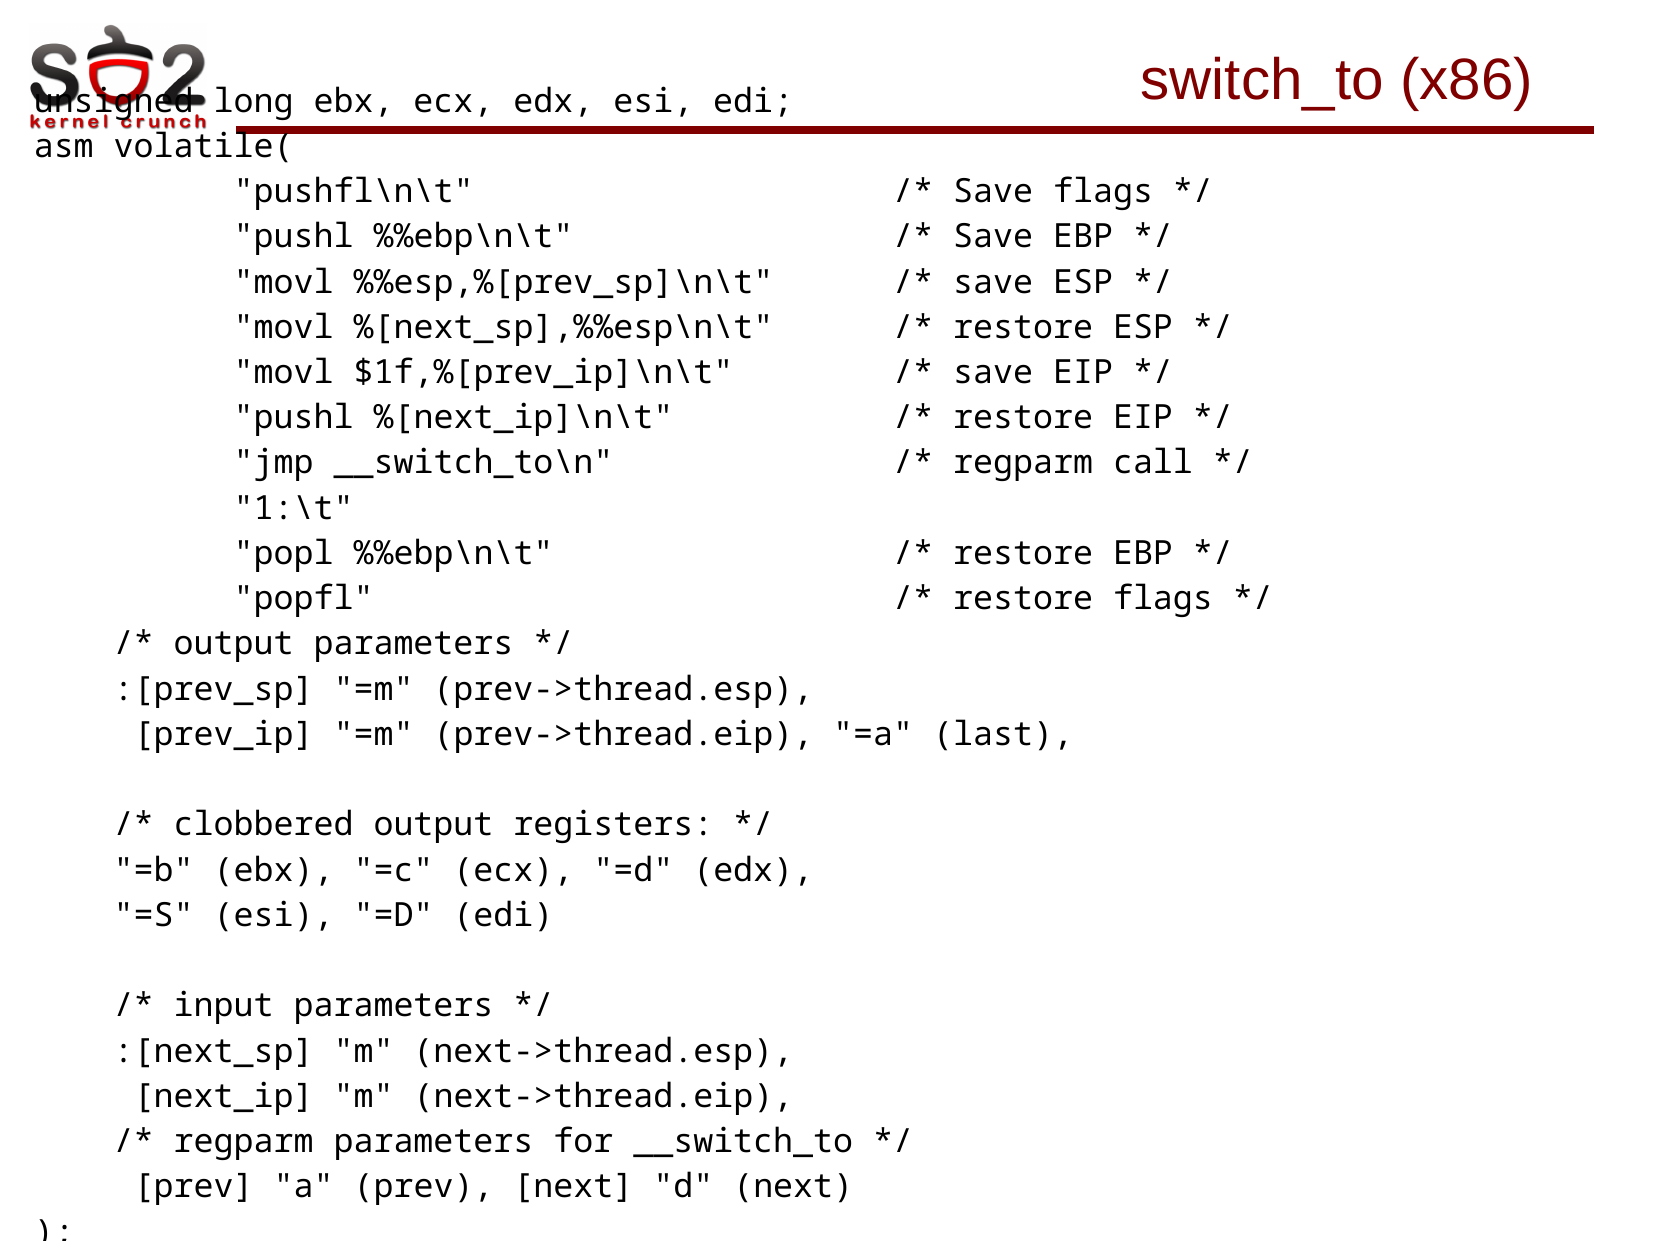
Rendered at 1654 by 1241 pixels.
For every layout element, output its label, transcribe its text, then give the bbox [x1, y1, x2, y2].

list unsigned long ebx, ecx, edx, esi, edi; asm volatile( "pushfl\n\t" /* Save flags */ "pushl %%ebp\n\t" /* Save EBP */ "movl %%esp,%[prev_sp]\n\t" /* save ESP */ "movl %[next_sp],%%esp\n\t" /* restore ESP */ "movl $1f,%[prev_ip]\n\t" /* save EIP */ "pushl %[next_ip]\n\t" /* restore EIP */ "jmp __switch_to\n" /* regparm call */ "1:\t" "popl %%ebp\n\t" /* restore EBP */ "popfl" /* restore flags */ /* output parameters */ :[prev_sp] "=m" (prev->thread.esp), [prev_ip] "=m" (prev->thread.eip), "=a" (last), /* clobbered output registers: */ "=b" (ebx), "=c" (ecx), "=d" (edx), "=S" (esi), "=D" (edi) /* input parameters */ :[next_sp] "m" (next->thread.esp), [next_ip] "m" (next->thread.eip), /* regparm parameters for __switch_to */ [prev] "a" (prev), [next] "d" (next) ); [16, 161, 1624, 1169]
title switch_to (x86) [121, 11, 1534, 148]
picture [29, 23, 121, 130]
